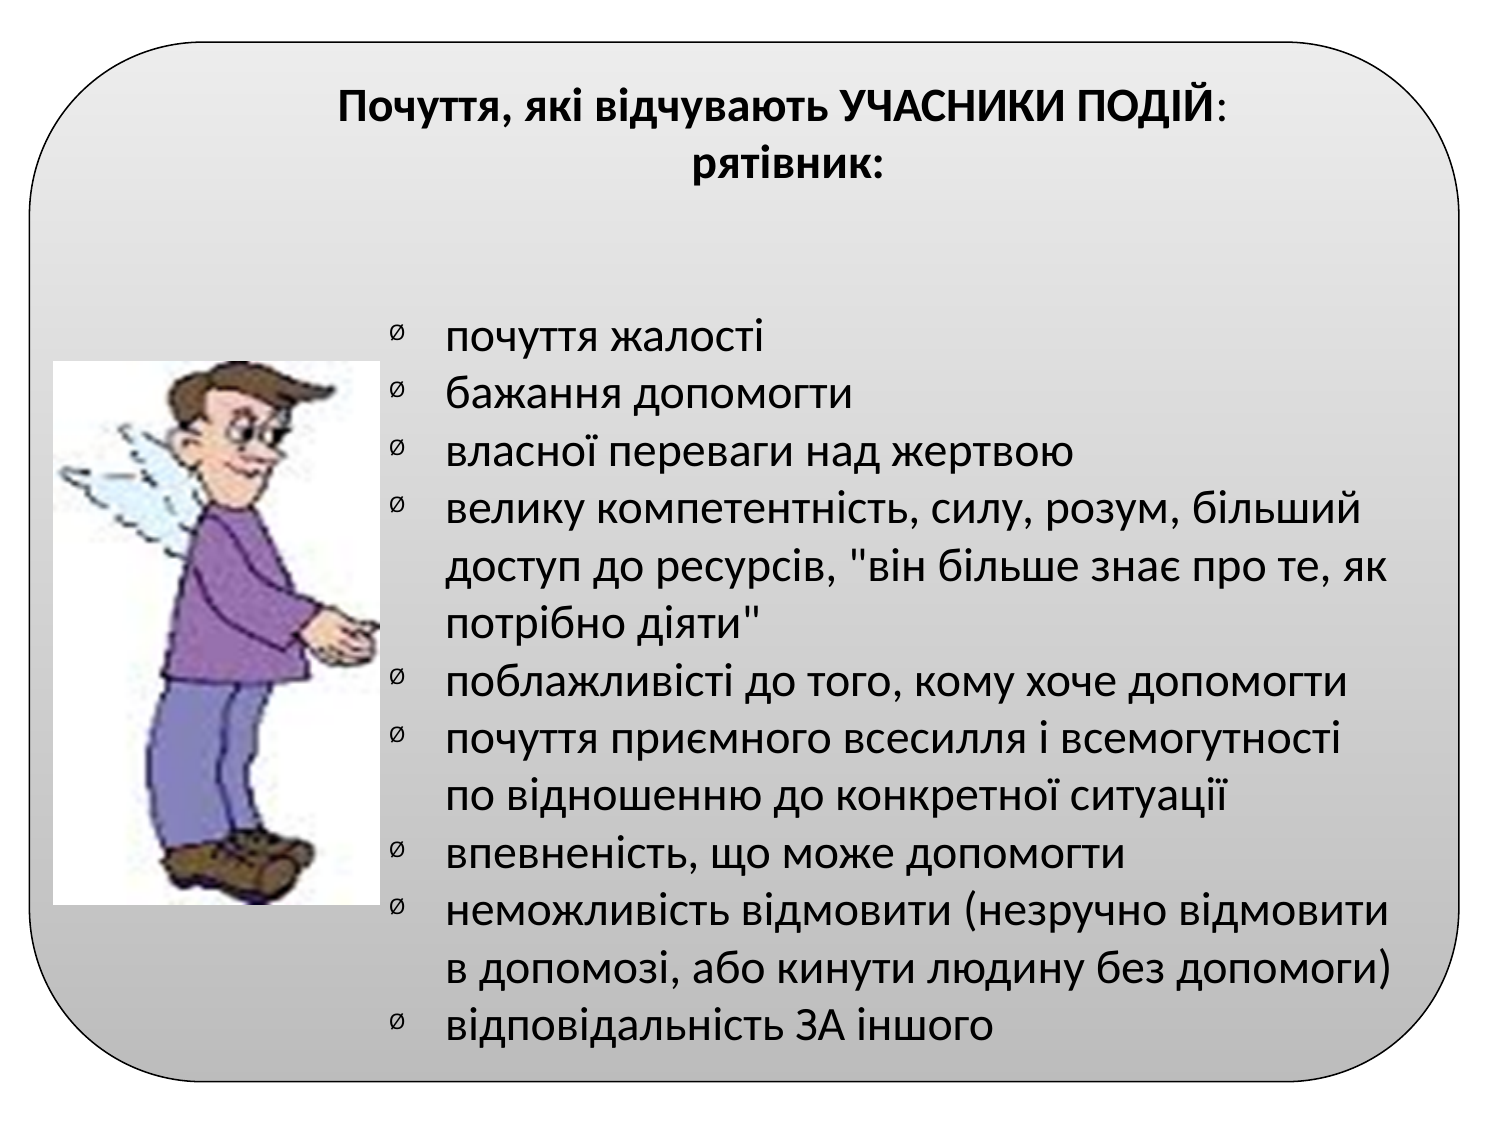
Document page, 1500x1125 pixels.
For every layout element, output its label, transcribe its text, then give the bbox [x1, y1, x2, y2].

text_box Почуття, які відчувають УЧАСНИКИ ПОДІЙ: рятівник: почуття жалості бажання допомогти власної переваги над жертвою велику компетентність, силу, розум, більший доступ до ресурсів, "він більше знає про те, як потрібно діяти" поблажливісті до того, кому хоче допомогти почуття приємного всесилля і всемогутності по відношенню до конкретної ситуації впевненість, що може допомогти неможливість відмовити (незручно відмовити в допомозі, або кинути людину без допомоги) відповідальність ЗА іншого [29, 42, 1459, 1082]
picture [53, 361, 380, 905]
